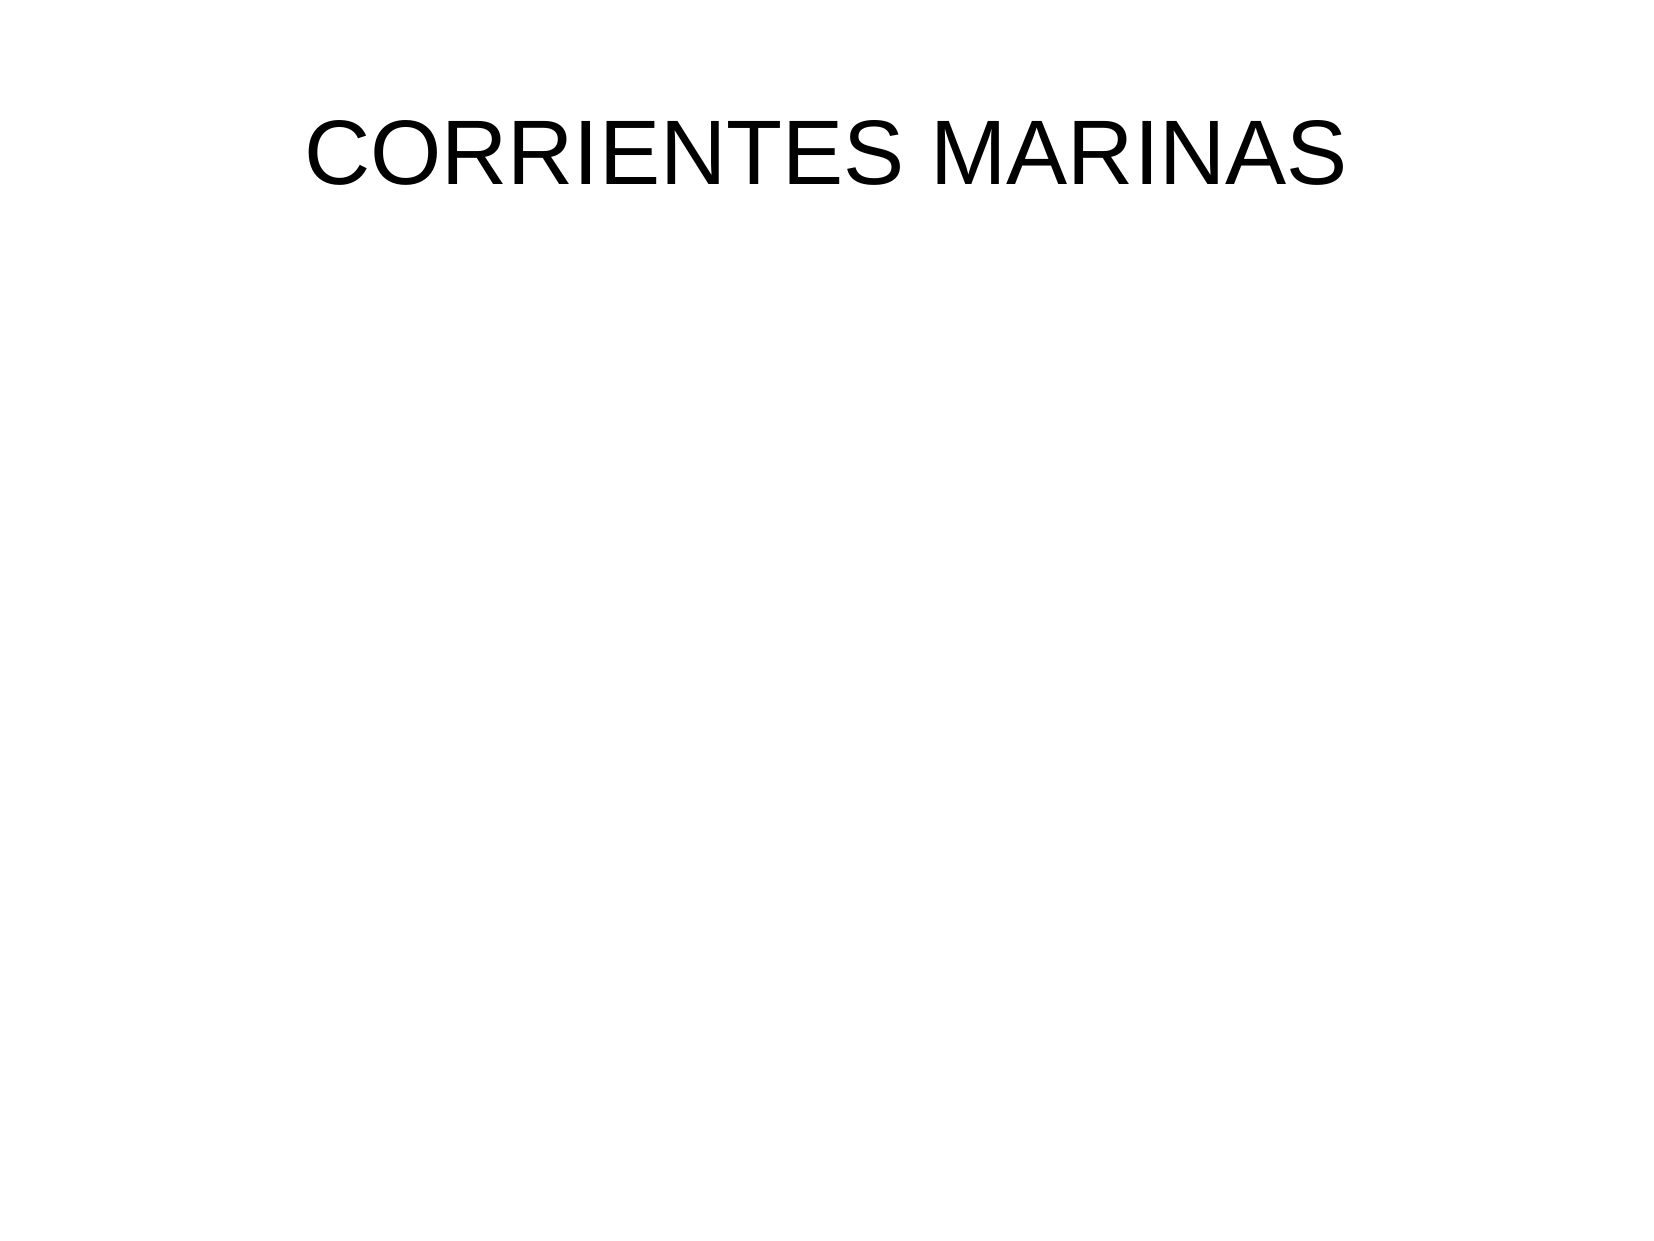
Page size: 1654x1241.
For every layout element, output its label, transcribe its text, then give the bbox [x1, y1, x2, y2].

title CORRIENTES MARINAS [82, 49, 1571, 257]
